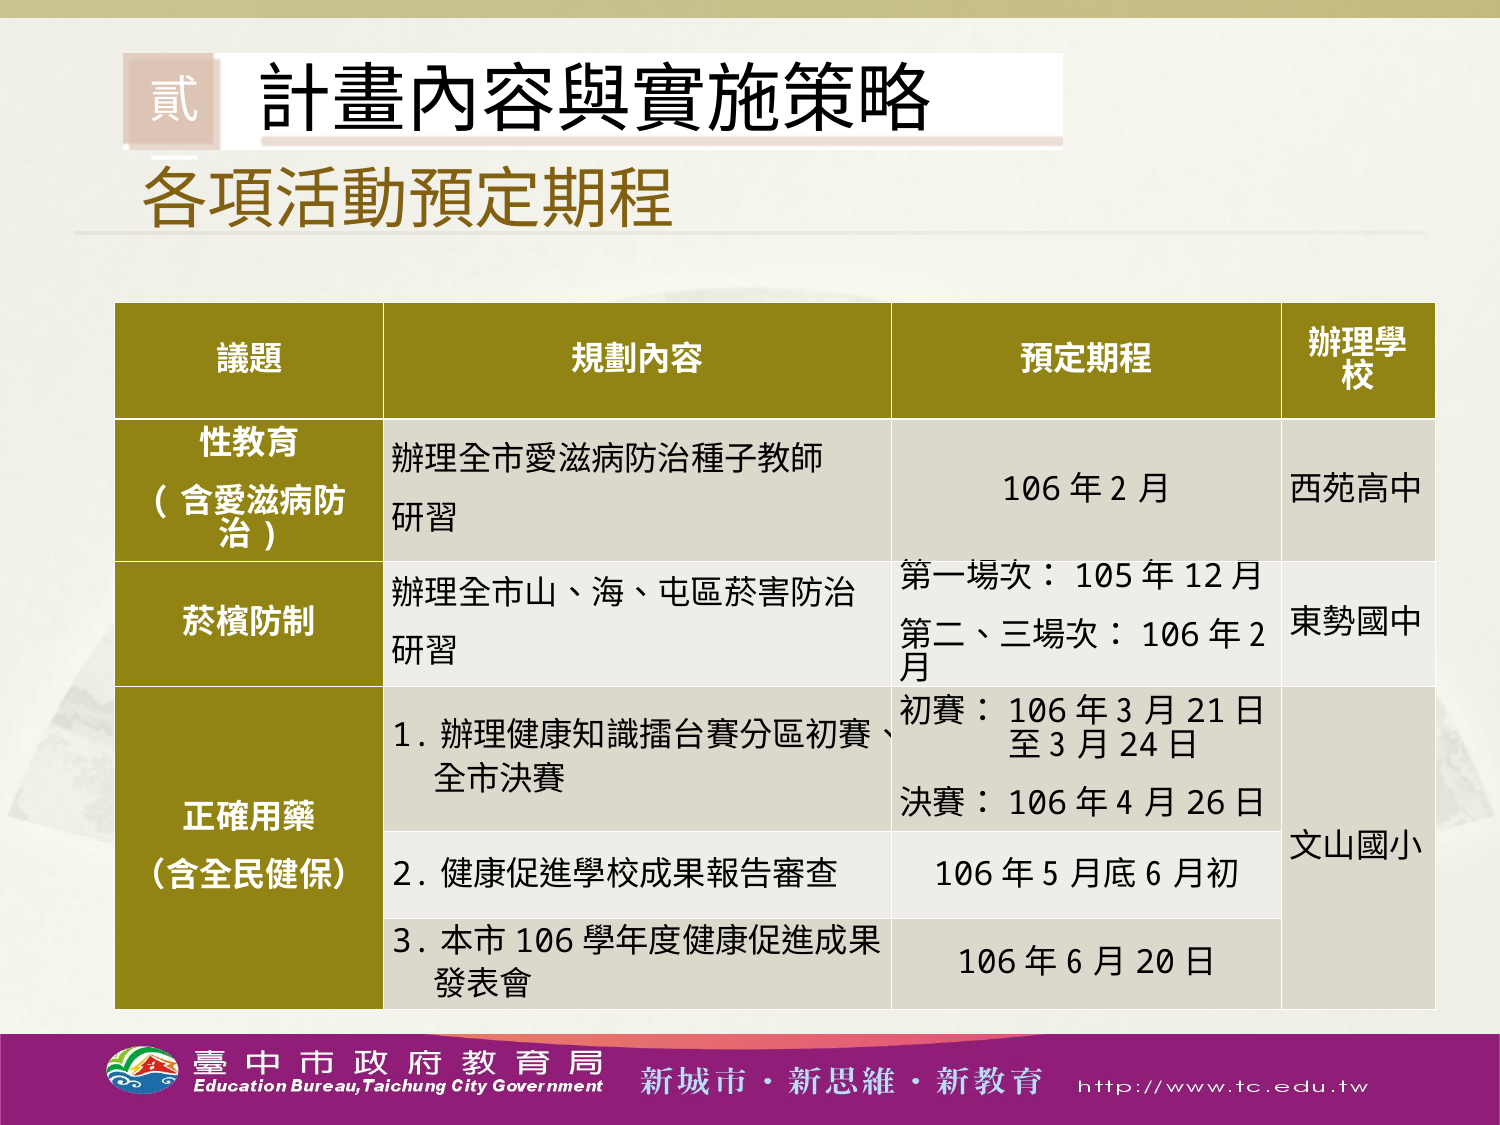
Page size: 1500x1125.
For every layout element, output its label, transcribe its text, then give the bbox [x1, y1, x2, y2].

table_cell 1.辦理健康知識擂台賽分區初賽、 全市決賽 [384, 687, 891, 831]
table_cell 2.健康促進學校成果報告審查 [384, 832, 891, 918]
table_cell 性教育 (含愛滋病防治) [115, 420, 383, 561]
table_cell 辦理全市山、海、屯區菸害防治 研習 [384, 562, 891, 686]
table_cell 正確用藥 （含全民健保） [115, 687, 383, 1009]
table_cell 3.本市106學年度健康促進成果 發表會 [384, 919, 891, 1009]
table_header 預定期程 [892, 303, 1281, 418]
table_cell 106年5月底6月初 [892, 832, 1281, 918]
list 各項活動預定期程 [76, 148, 1459, 1024]
table_cell 106年2月 [892, 420, 1281, 561]
table_cell 初賽：106年3月21日 至3月24日 決賽：106年4月26日 [892, 687, 1281, 831]
picture [0, 18, 1500, 1125]
text_box 貳一 [134, 60, 199, 196]
table_cell 第一場次：105年12月 第二、三場次：106年2月 [892, 562, 1281, 686]
table_cell 文山國小 [1282, 687, 1435, 1009]
text_box 計畫內容與實施策略 [242, 42, 1377, 149]
table_header 辦理學校 [1282, 303, 1435, 418]
table_cell 東勢國中 [1282, 562, 1435, 686]
table_cell 西苑高中 [1282, 420, 1435, 561]
table_cell 菸檳防制 [115, 562, 383, 686]
table_header 規劃內容 [384, 303, 891, 418]
table_cell 106年6月20日 [892, 919, 1281, 1009]
table_header 議題 [115, 303, 383, 418]
table_cell 辦理全市愛滋病防治種子教師 研習 [384, 420, 891, 561]
